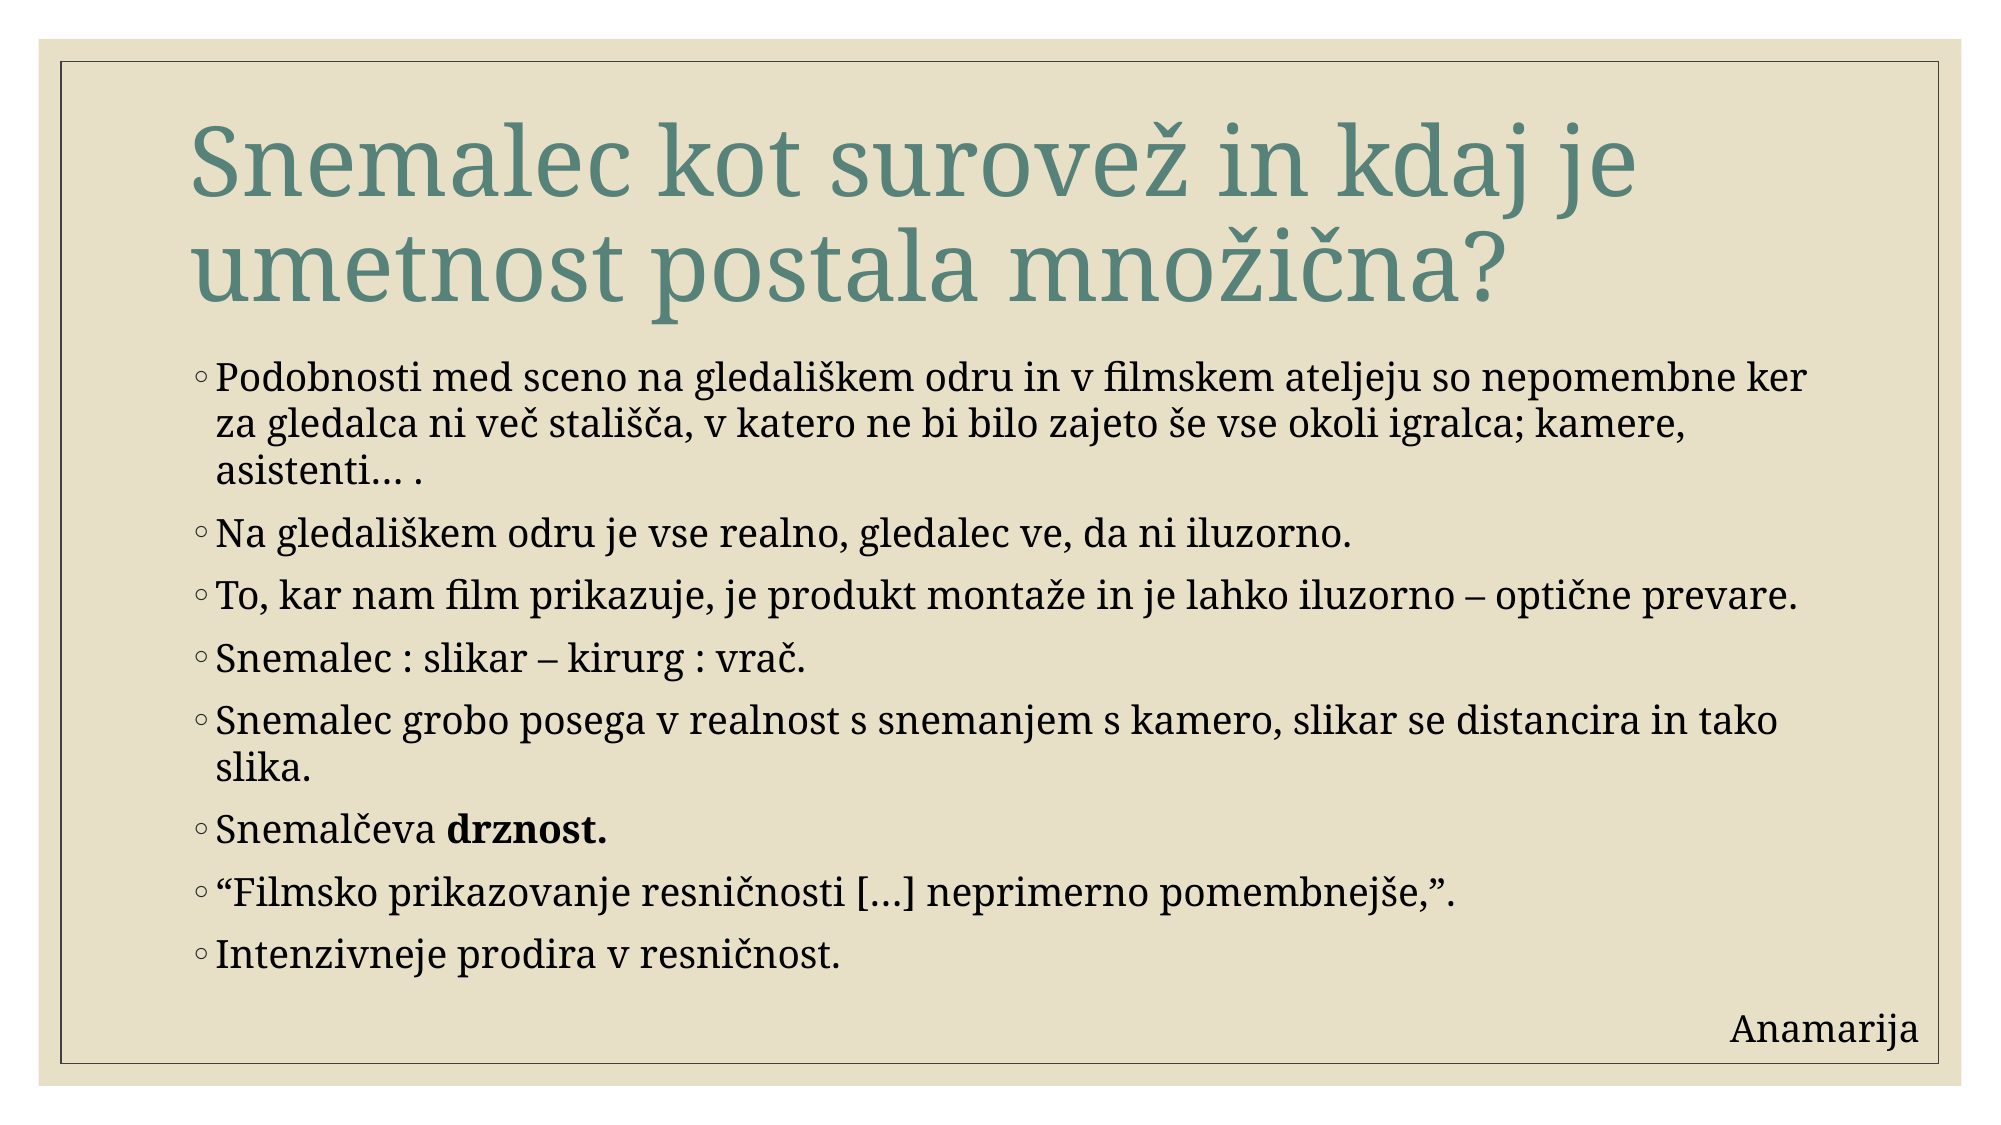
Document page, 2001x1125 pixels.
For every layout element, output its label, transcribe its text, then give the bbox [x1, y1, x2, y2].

title Snemalec kot surovež in kdaj je umetnost postala množična? [174, 105, 1825, 331]
text_box Anamarija [1715, 997, 1935, 1058]
list Podobnosti med sceno na gledališkem odru in v filmskem ateljeju so nepomembne ker za gledalca ni več stališča, v katero ne bi bilo zajeto še vse okoli igralca; kamere, asistenti… . Na gledališkem odru je vse realno, gledalec ve, da ni iluzorno. To, kar nam film prikazuje, je produkt montaže in je lahko iluzorno – optične prevare. Snemalec : slikar – kirurg : vrač. Snemalec grobo posega v realnost s snemanjem s kamero, slikar se distancira in tako slika. Snemalčeva drznost. “Filmsko prikazovanje resničnosti […] neprimerno pomembnejše,”. Intenzivneje prodira v resničnost. [174, 345, 1868, 990]
